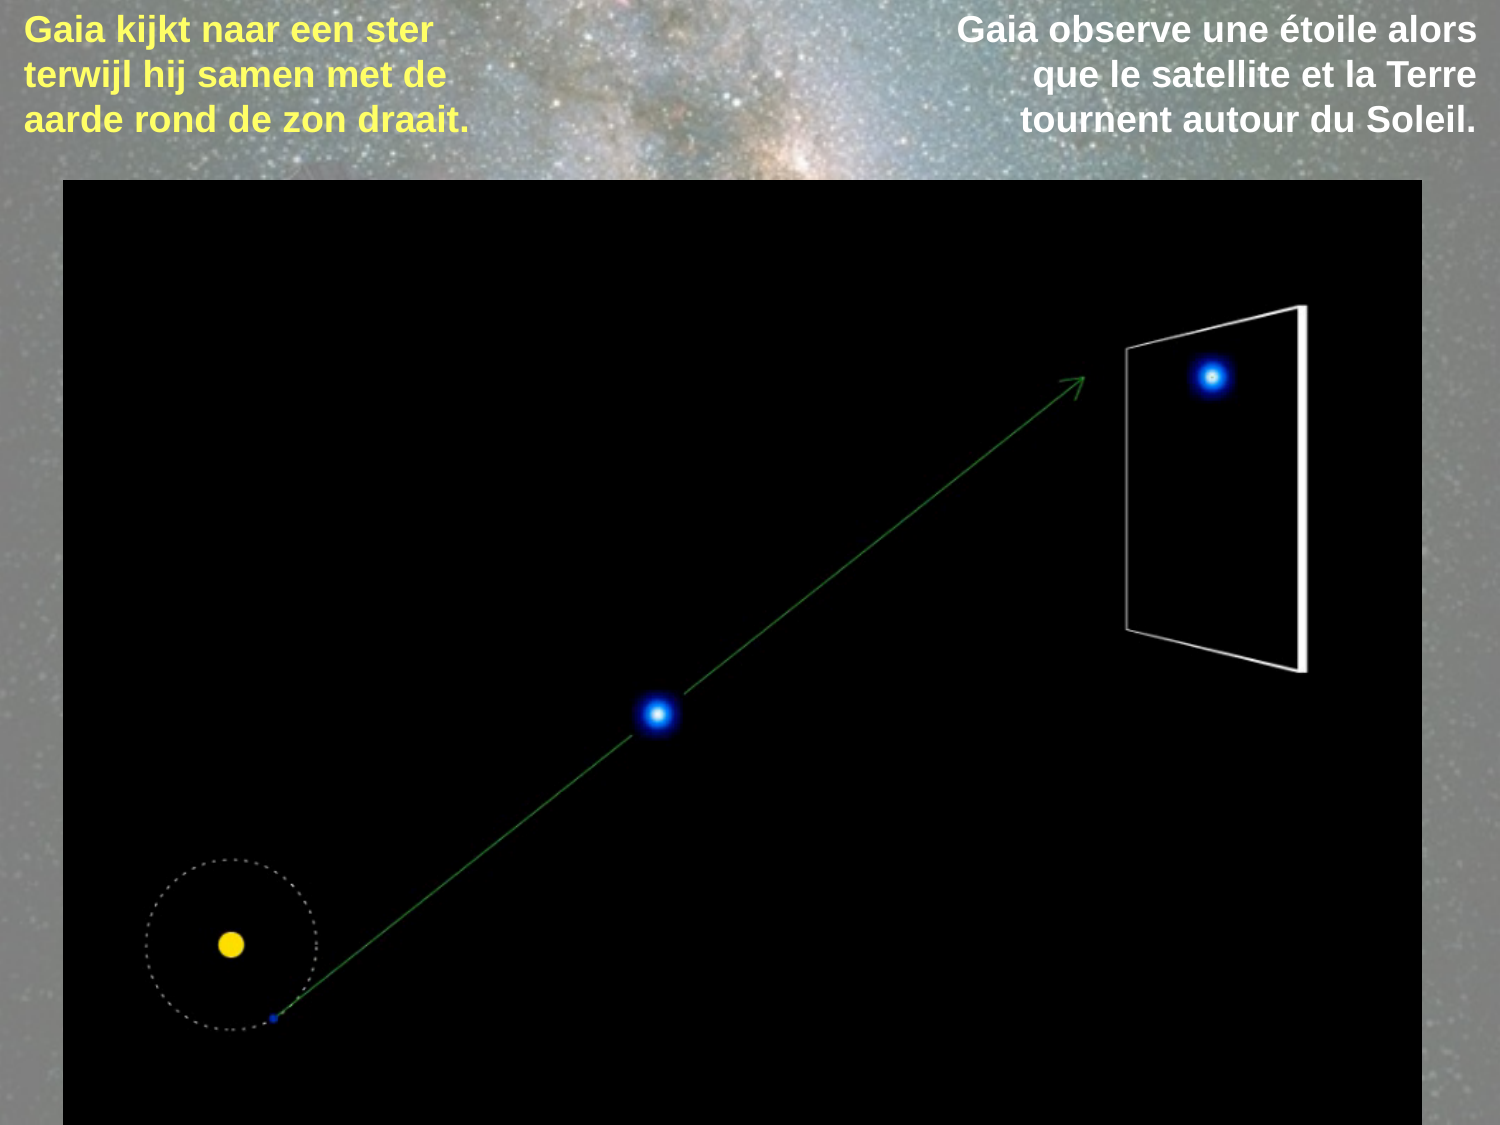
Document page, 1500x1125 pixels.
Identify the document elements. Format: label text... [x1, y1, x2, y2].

picture [0, 0, 1500, 1125]
text_box Gaia kijkt naar een ster terwijl hij samen met de aarde rond de zon draait. [9, 0, 537, 148]
text_box [63, 179, 1422, 1125]
text_box Gaia observe une étoile alors que le satellite et la Terre tournent autour du Soleil. [918, 0, 1493, 148]
